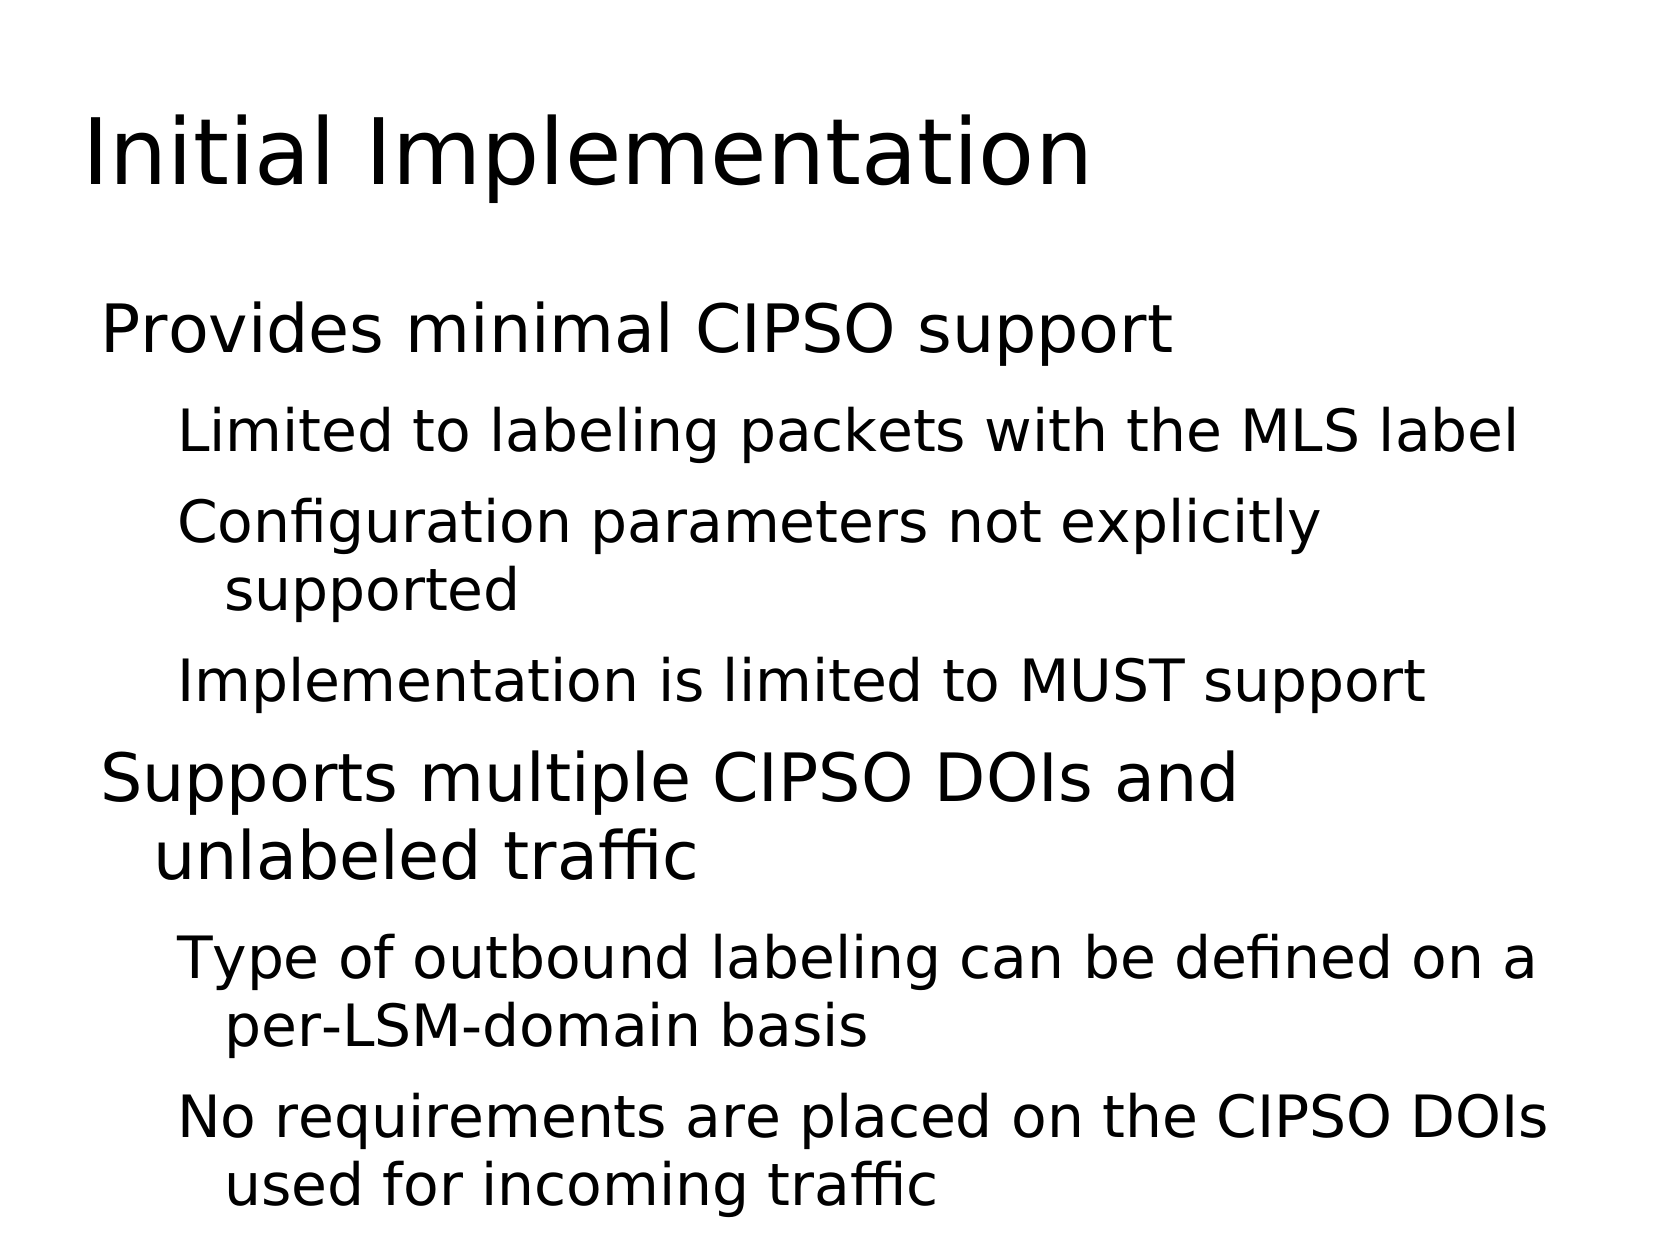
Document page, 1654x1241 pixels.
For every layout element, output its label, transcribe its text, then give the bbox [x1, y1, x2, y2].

list Provides minimal CIPSO support Limited to labeling packets with the MLS label Configuration parameters not explicitly supported Implementation is limited to MUST support Supports multiple CIPSO DOIs and unlabeled traffic Type of outbound labeling can be defined on a per-LSM-domain basis No requirements are placed on the CIPSO DOIs used for incoming traffic [82, 290, 1571, 1220]
title Initial Implementation [82, 49, 1571, 257]
